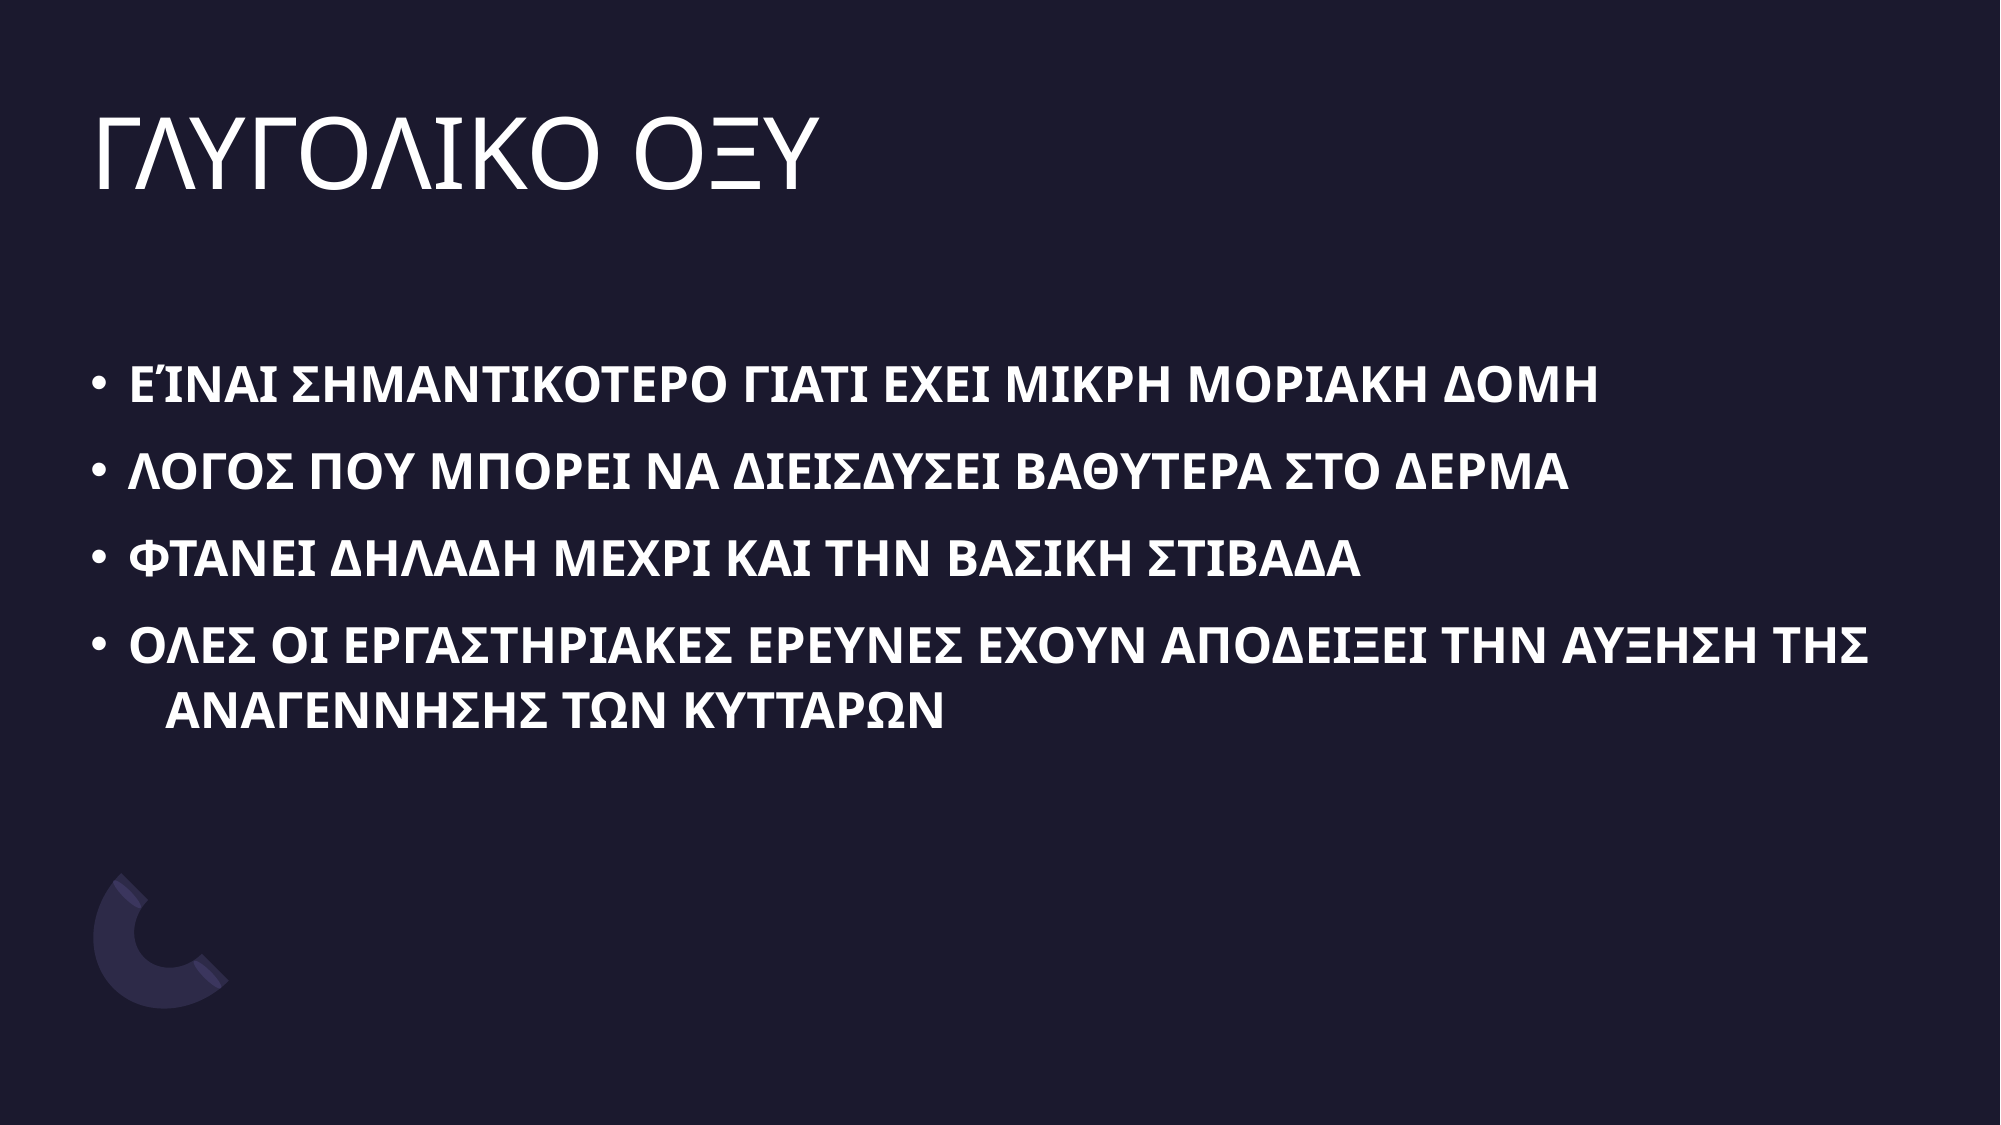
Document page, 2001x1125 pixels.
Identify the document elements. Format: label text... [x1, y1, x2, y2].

title ΓΛΥΓΟΛΙΚΟ ΟΞΥ [90, 90, 883, 250]
list ΕΊΝΑΙ ΣΗΜΑΝΤΙΚΟΤΕΡΟ ΓΙΑΤΙ ΕΧΕΙ ΜΙΚΡΗ ΜΟΡΙΑΚΗ ΔΟΜΗ ΛΟΓΟΣ ΠΟΥ ΜΠΟΡΕΙ ΝΑ ΔΙΕΙΣΔΥΣΕΙ ΒΑΘΥΤΕΡΑ ΣΤΟ ΔΕΡΜΑ ΦΤΑΝΕΙ ΔΗΛΑΔΗ ΜΕΧΡΙ ΚΑΙ ΤΗΝ ΒΑΣΙΚΗ ΣΤΙΒΑΔΑ ΟΛΕΣ ΟΙ ΕΡΓΑΣΤΗΡΙΑΚΕΣ ΕΡΕΥΝΕΣ ΕΧΟΥΝ ΑΠΟΔΕΙΞΕΙ ΤΗΝ ΑΥΞΗΣΗ ΤΗΣ ΑΝΑΓΕΝΝΗΣΗΣ ΤΩΝ ΚΥΤΤΑΡΩΝ [90, 346, 1910, 882]
